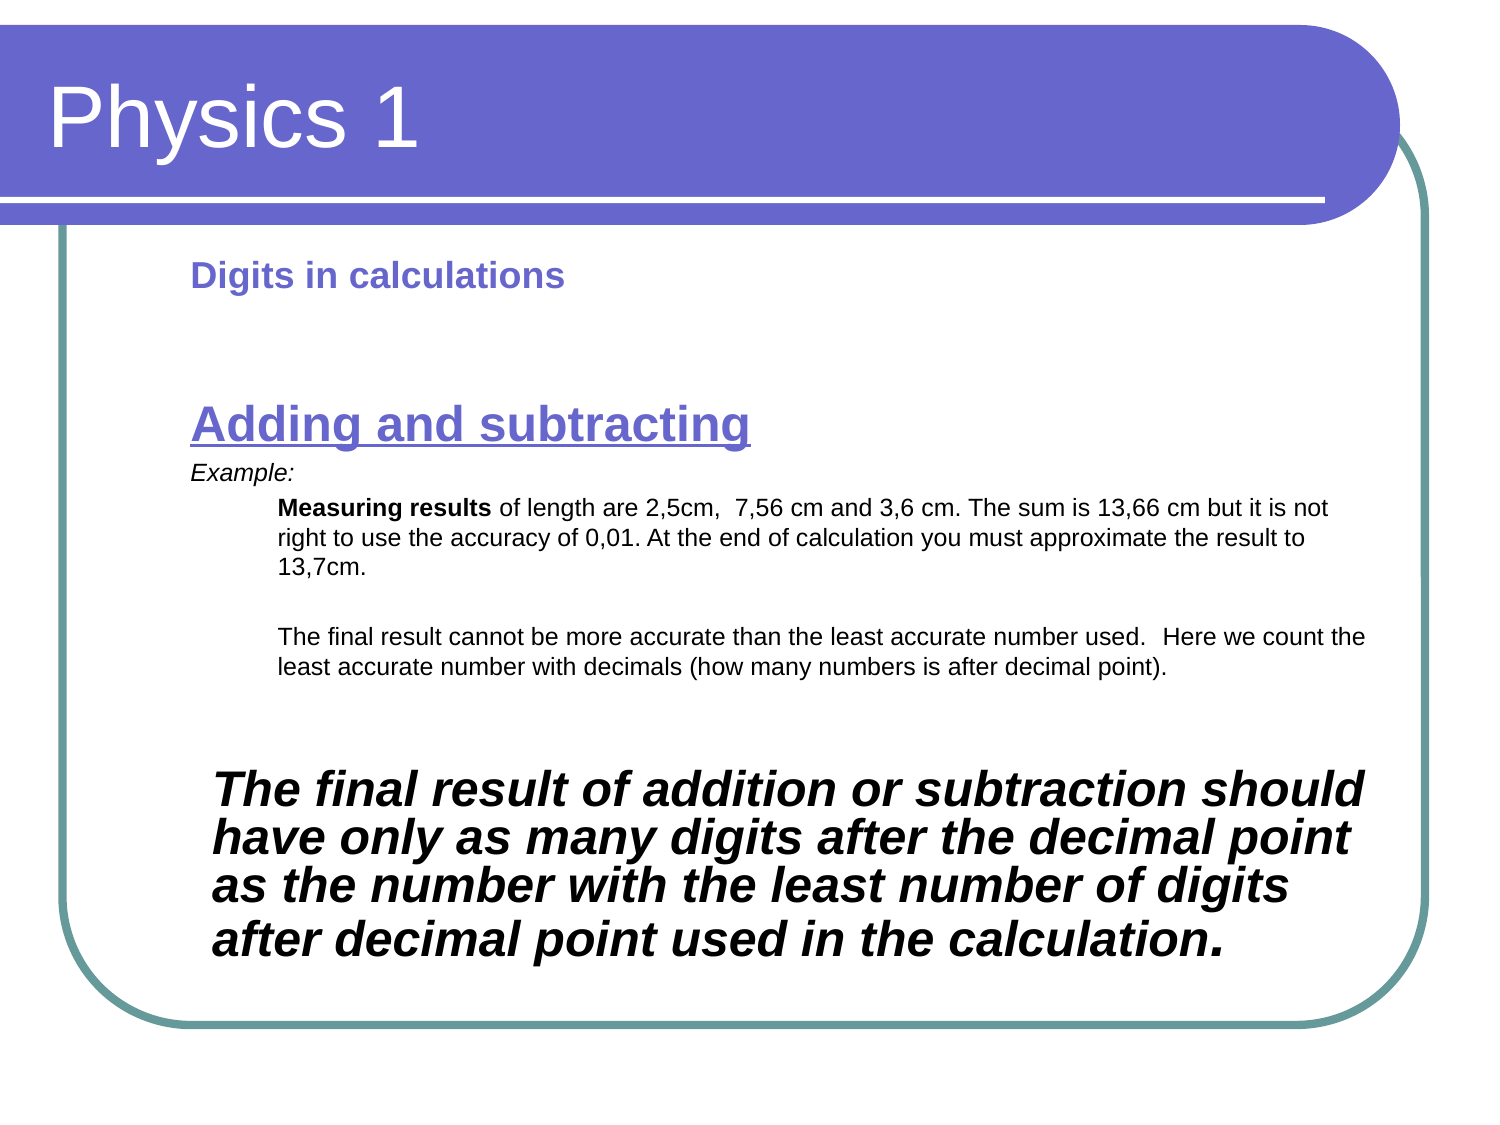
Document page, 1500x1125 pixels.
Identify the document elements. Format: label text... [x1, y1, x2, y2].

title Physics 1 [32, 37, 1347, 188]
list Digits in calculations Adding and subtracting Example: Measuring results of length are 2,5cm, 7,56 cm and 3,6 cm. The sum is 13,66 cm but it is not right to use the accuracy of 0,01. At the end of calculation you must approximate the result to 13,7cm. The final result cannot be more accurate than the least accurate number used. Here we count the least accurate number with decimals (how many numbers is after decimal point). The final result of addition or subtraction should have only as many digits after the decimal point as the number with the least number of digits after decimal point used in the calculation. [100, 243, 1401, 969]
